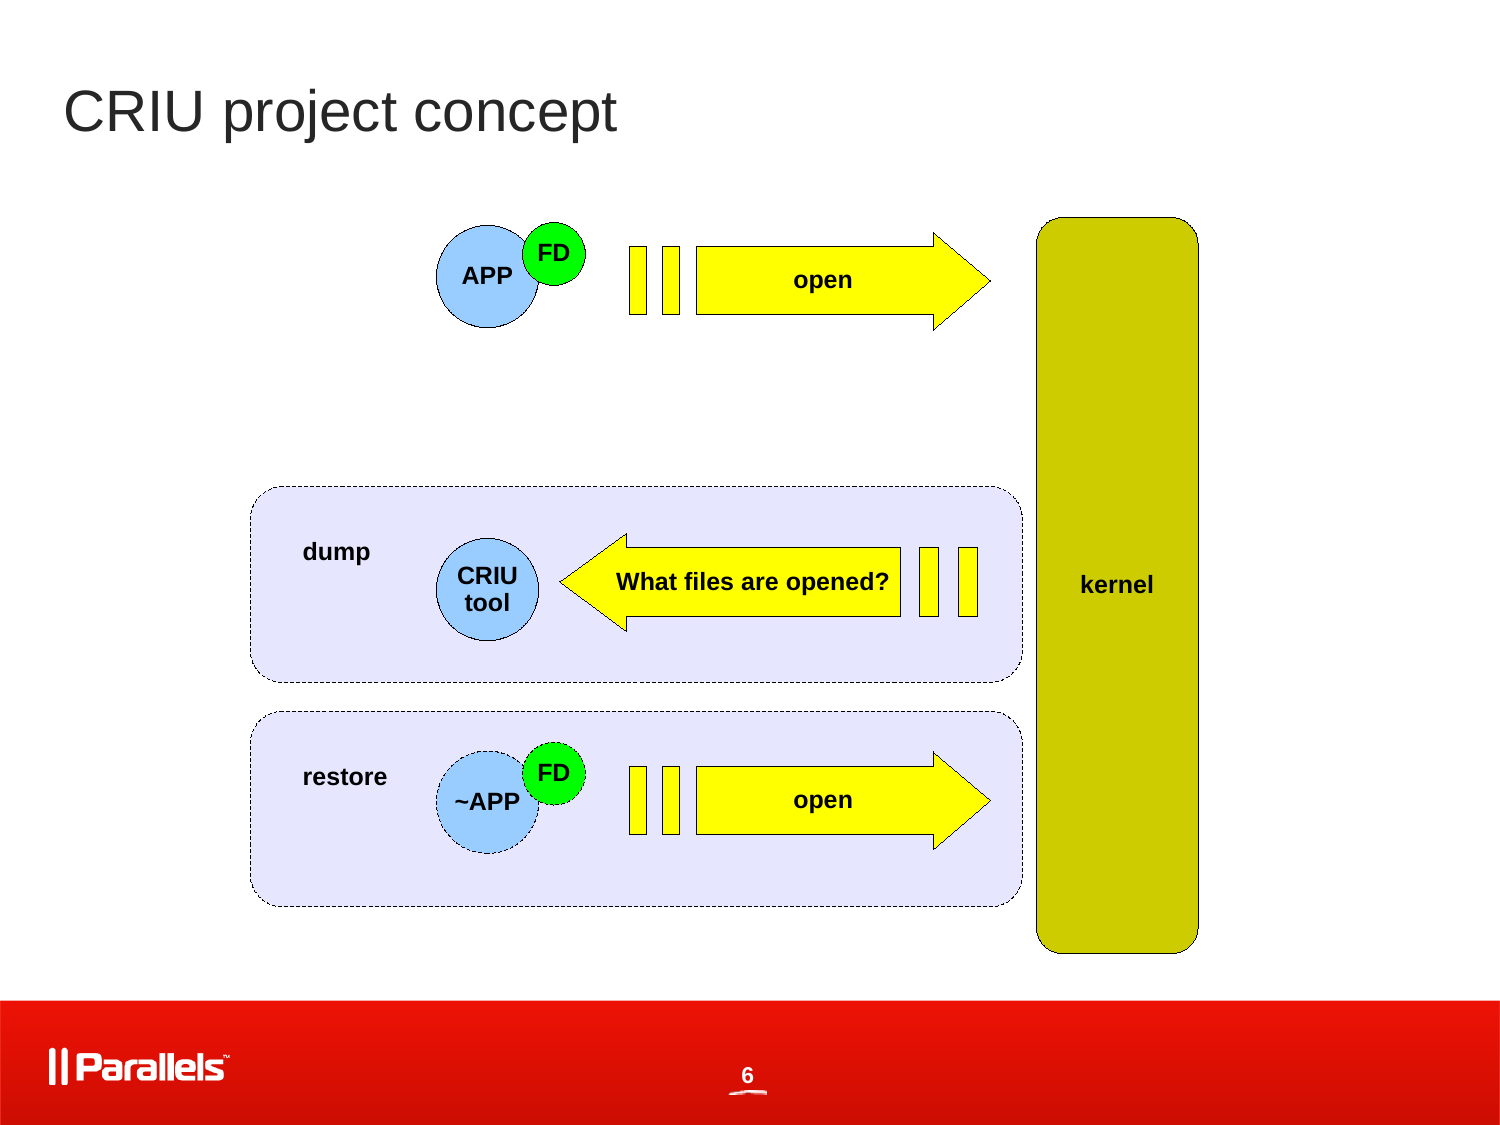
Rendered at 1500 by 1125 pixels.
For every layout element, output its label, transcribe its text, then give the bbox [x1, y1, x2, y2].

title CRIU project concept [48, 10, 1454, 214]
text_box ~APP [436, 751, 539, 854]
text_box What files are opened? [919, 547, 939, 617]
text_box open [629, 246, 647, 315]
text_box What files are opened? [559, 533, 901, 632]
text_box What files are opened? [958, 547, 978, 617]
text_box open [629, 766, 647, 835]
text_box kernel [1036, 217, 1199, 954]
text_box FD [522, 742, 586, 806]
text_box open [696, 232, 991, 331]
text_box open [662, 766, 680, 835]
picture [727, 1090, 767, 1095]
text_box restore [287, 756, 403, 798]
text_box [250, 486, 1023, 683]
text_box [250, 711, 1023, 907]
text_box APP [436, 225, 539, 328]
text_box FD [522, 222, 586, 286]
text_box open [696, 751, 991, 850]
text_box CRIU tool [436, 538, 539, 641]
text_box dump [287, 531, 386, 574]
text_box open [662, 246, 680, 315]
picture [49, 1046, 230, 1085]
